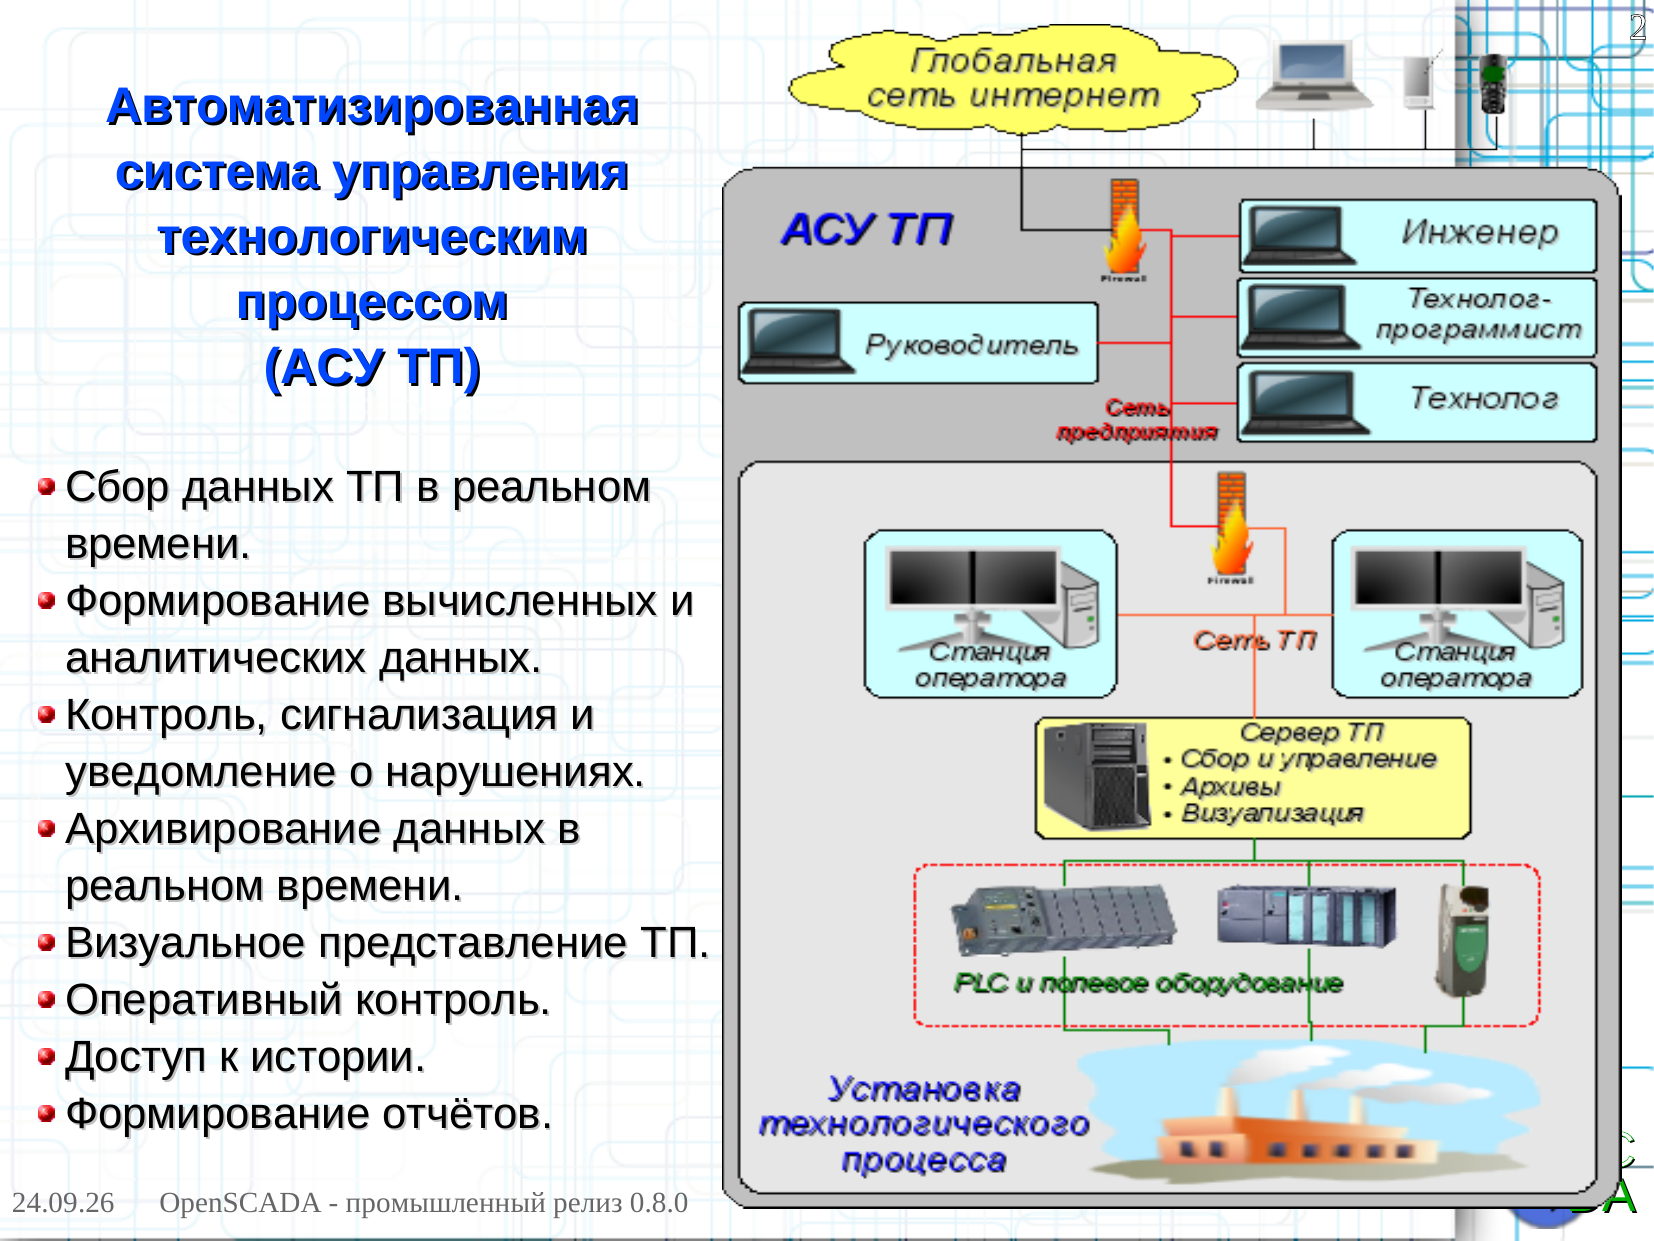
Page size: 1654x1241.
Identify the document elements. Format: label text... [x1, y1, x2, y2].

title Автоматизированная система управления технологическим процессом (АСУ ТП) [23, 47, 721, 416]
list Сбор данных ТП в реальном времени. Формирование вычисленных и аналитических данных. Контроль, сигнализация и уведомление о нарушениях. Архивирование данных в реальном времени. Визуальное представление ТП. Оперативный контроль. Доступ к истории. Формирование отчётов. [24, 453, 727, 1130]
picture [0, 0, 1654, 1241]
